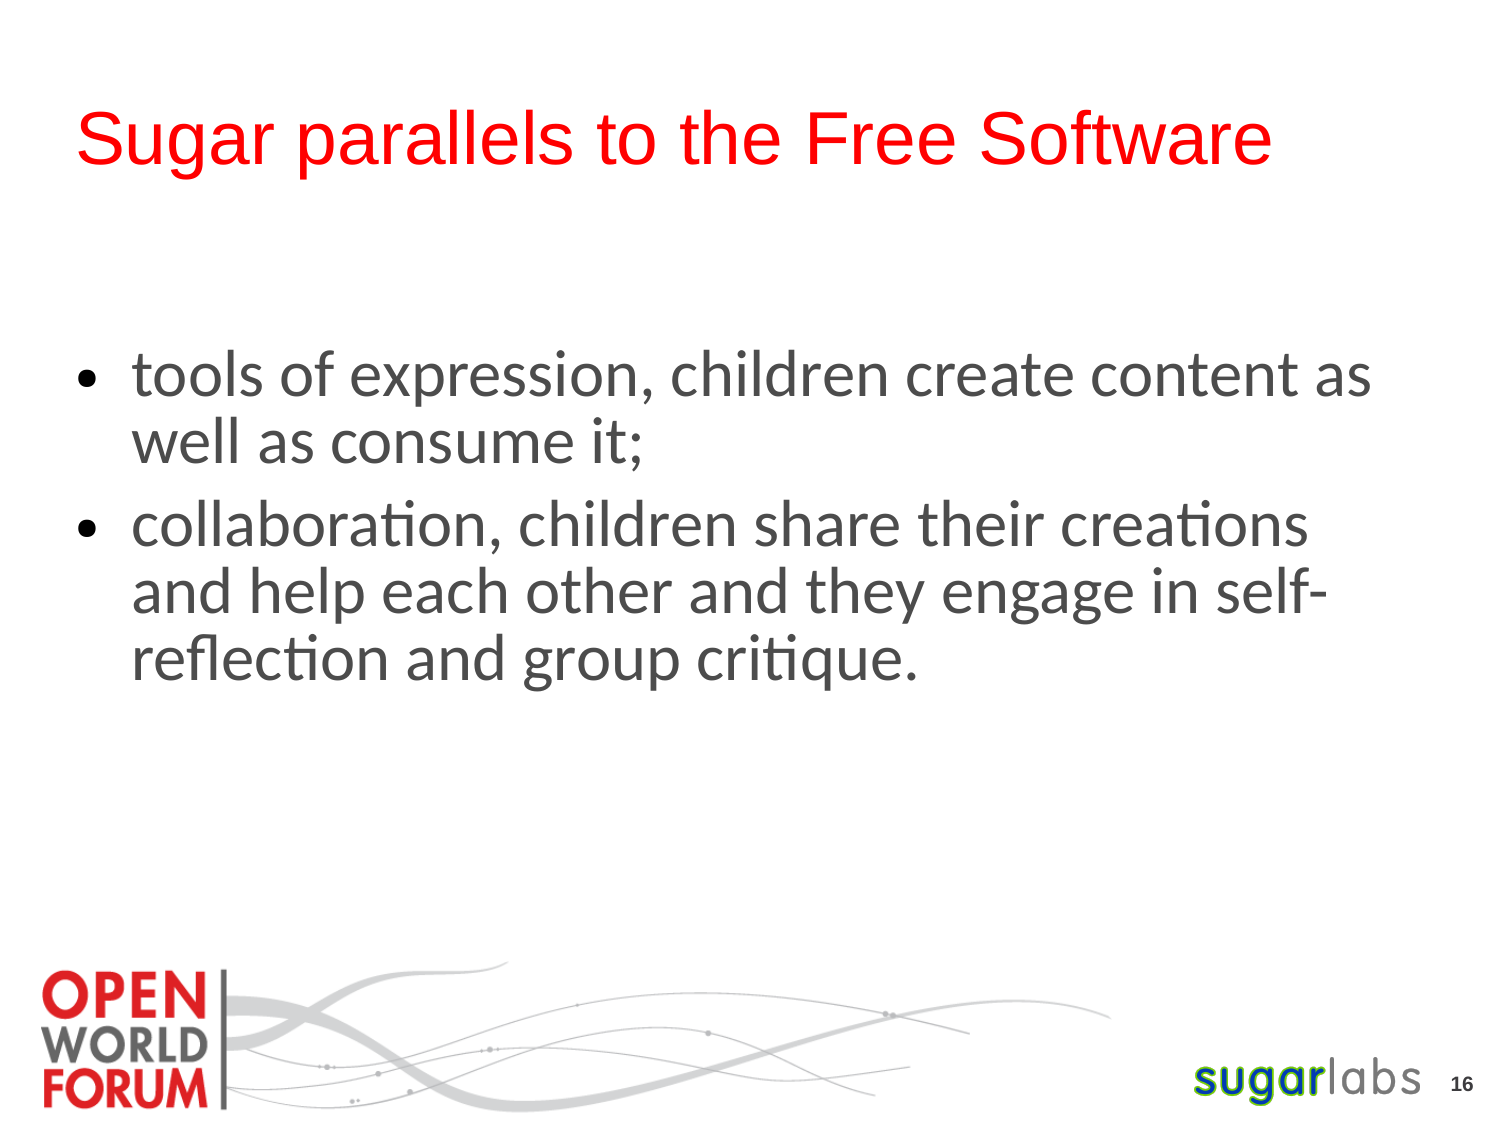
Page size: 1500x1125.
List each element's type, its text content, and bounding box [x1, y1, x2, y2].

list tools of expression, children create content as well as consume it; collaboration, children share their creations and help each other and they engage in self-reflection and group critique. [75, 263, 1425, 1006]
picture [1194, 1057, 1420, 1106]
title Sugar parallels to the Free Software [75, 44, 1425, 233]
picture [41, 957, 1112, 1119]
